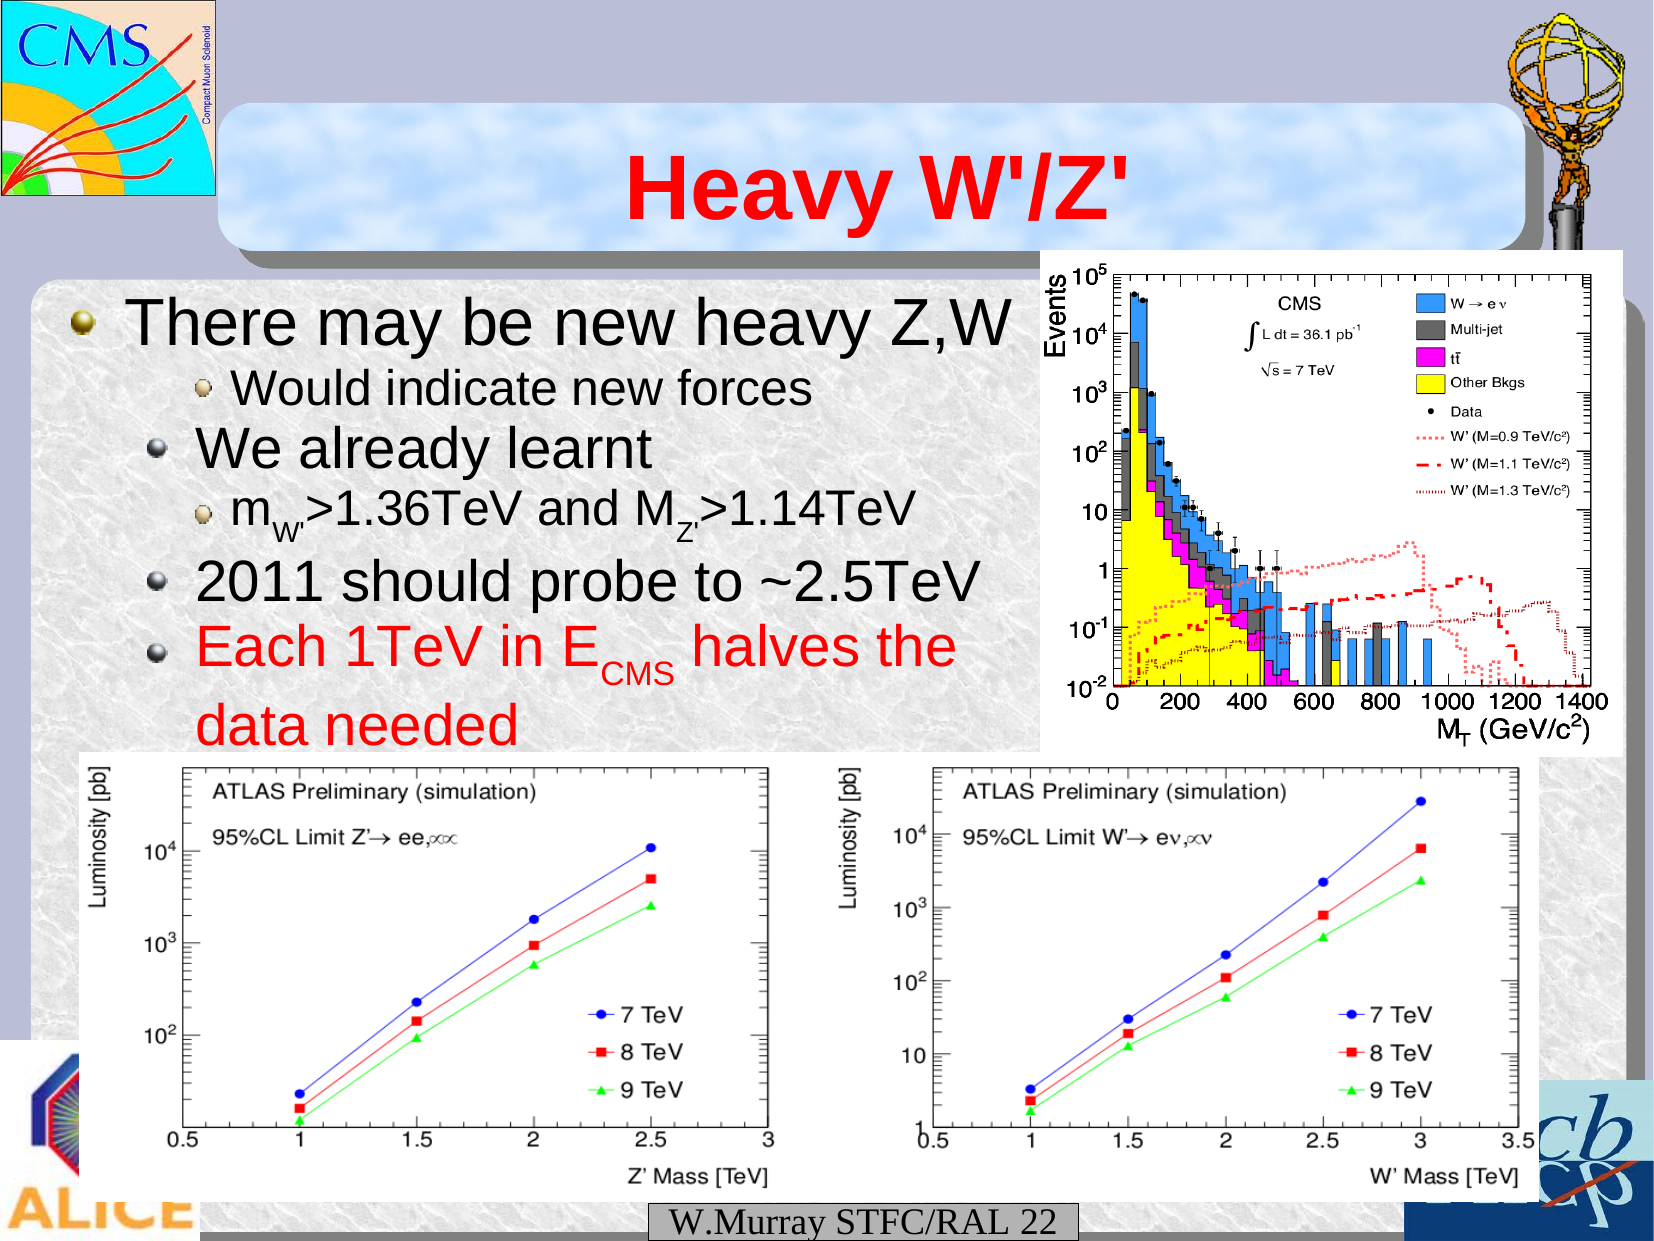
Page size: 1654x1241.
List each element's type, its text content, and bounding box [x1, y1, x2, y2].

list There may be new heavy Z,W Would indicate new forces We already learnt mW'>1.36TeV and MZ'>1.14TeV 2011 should probe to ~2.5TeV Each 1TeV in ECMS halves the data needed [53, 285, 1039, 766]
title Heavy W'/Z' [244, 112, 1512, 263]
picture [0, 0, 1654, 1241]
picture [0, 0, 216, 196]
